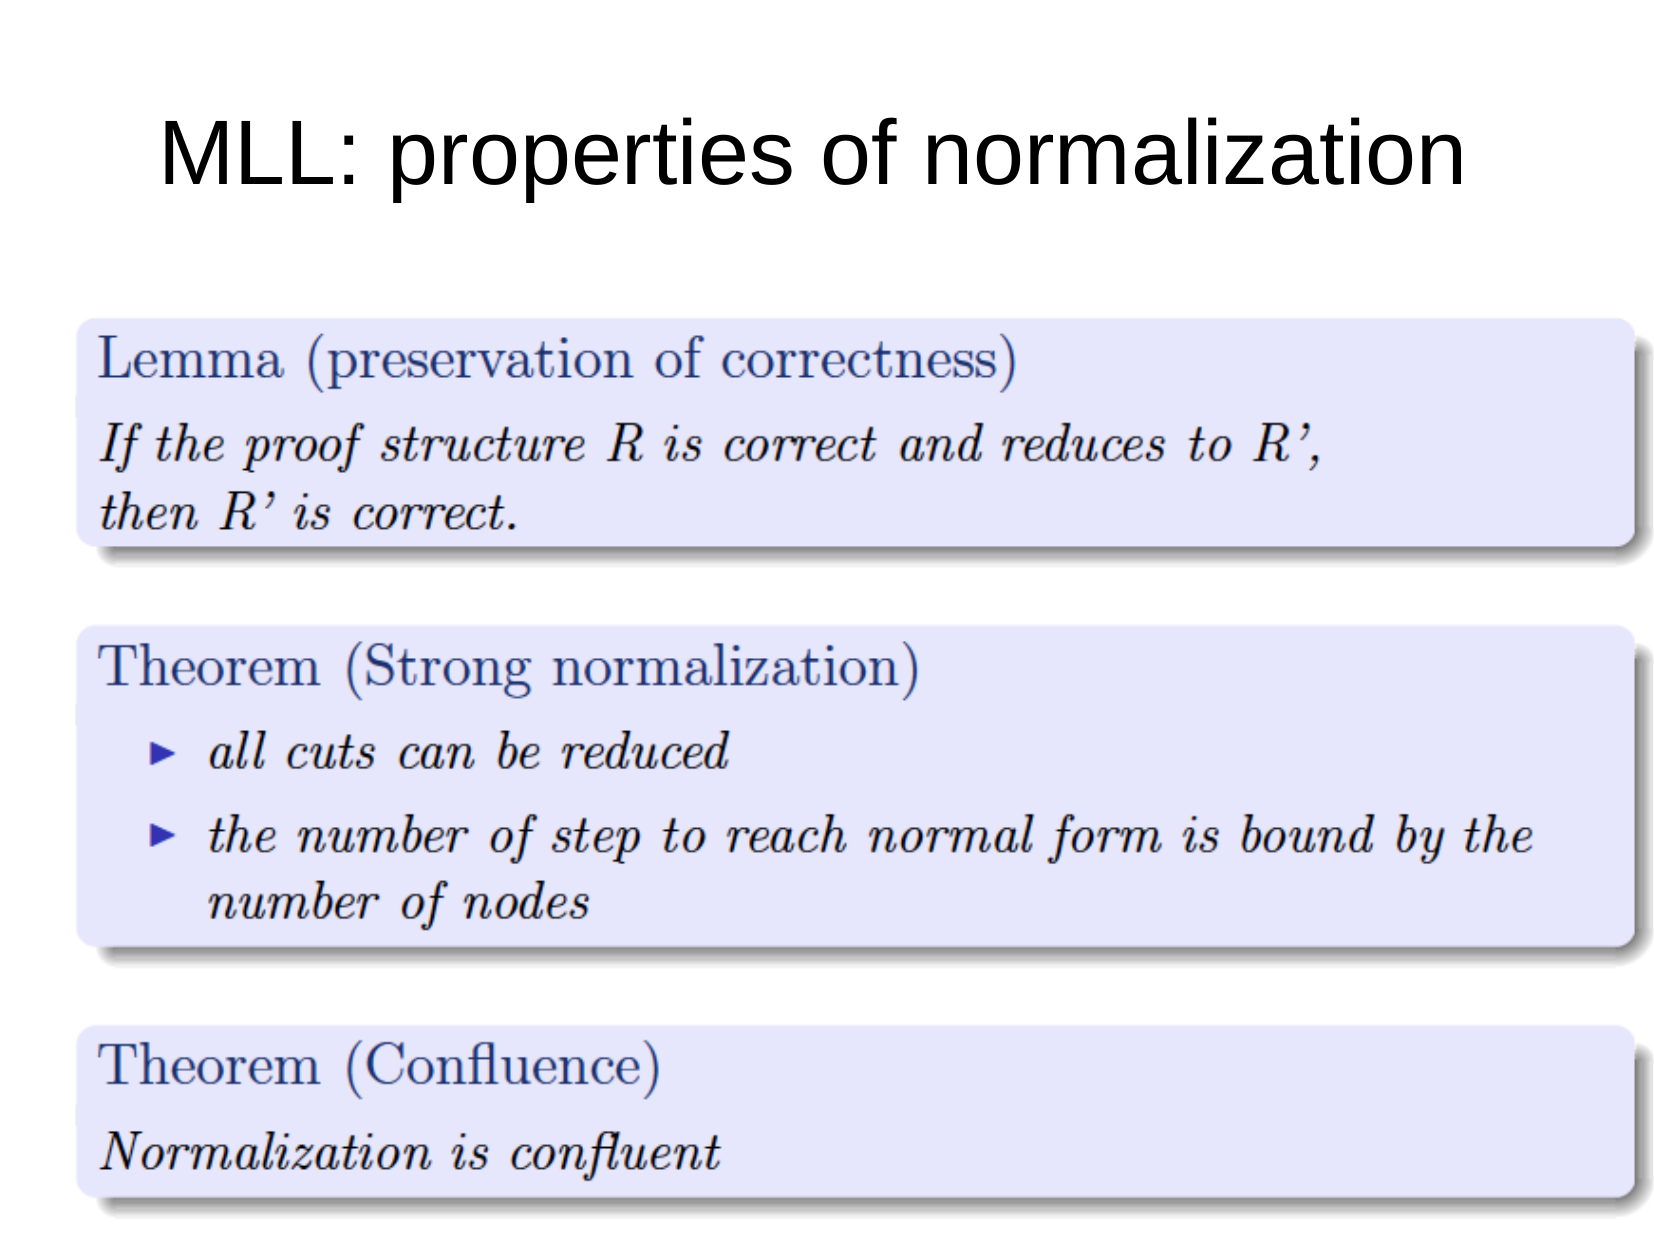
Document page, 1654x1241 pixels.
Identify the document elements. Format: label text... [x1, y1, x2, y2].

picture [0, 262, 1654, 1241]
title MLL: properties of normalization [82, 56, 1571, 250]
